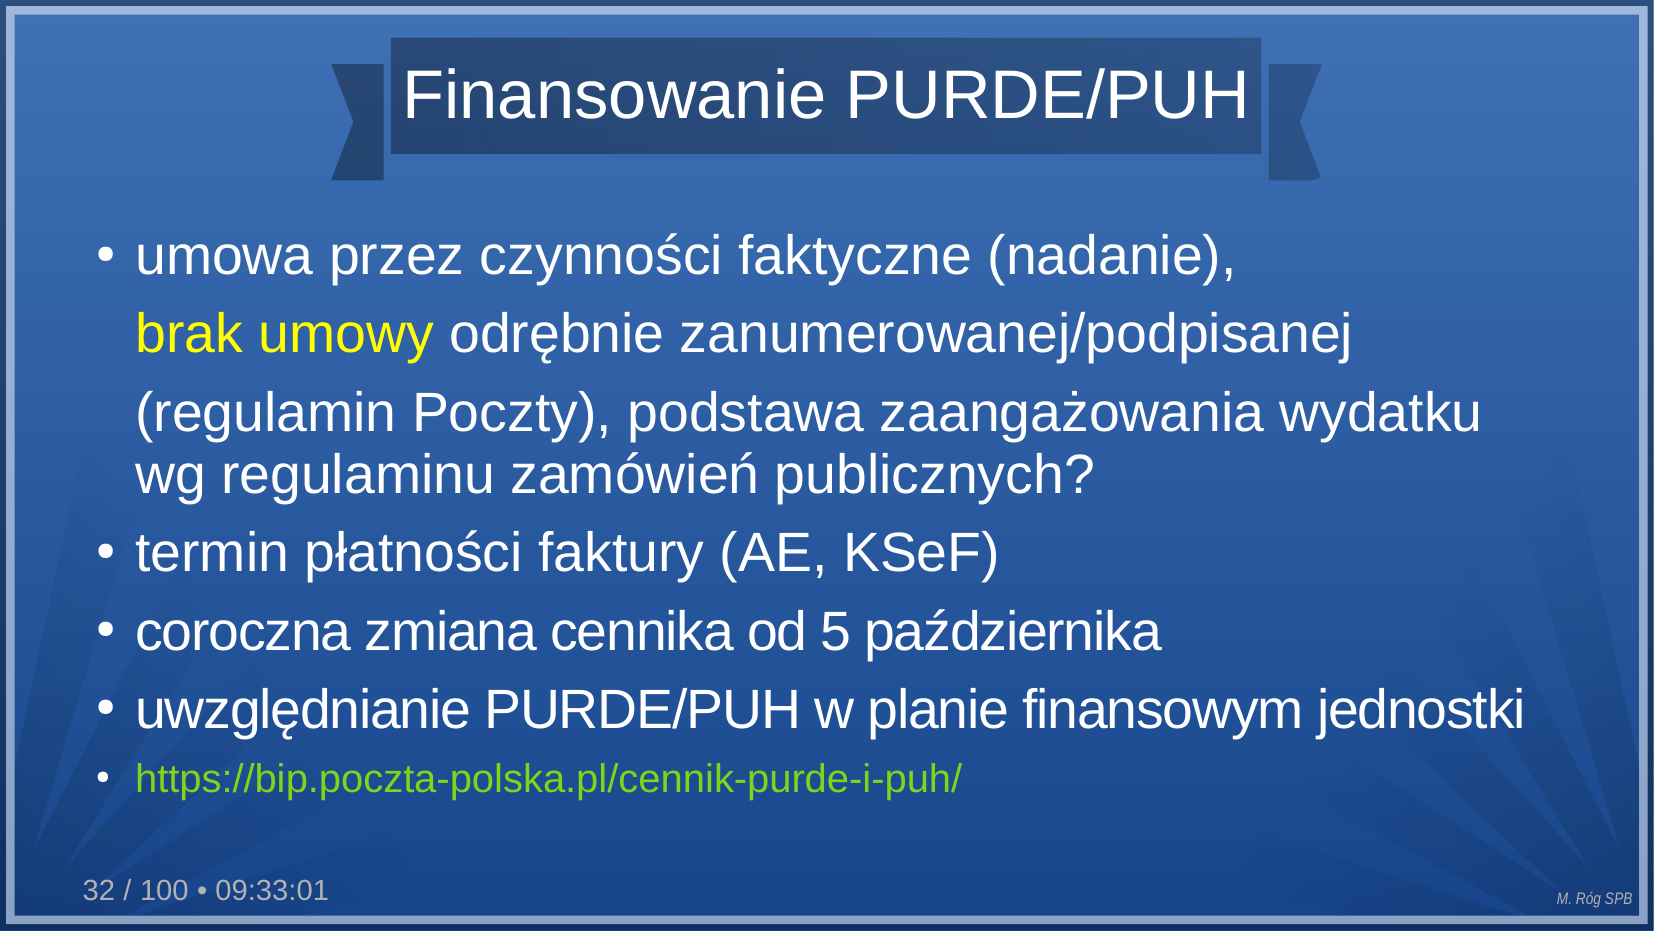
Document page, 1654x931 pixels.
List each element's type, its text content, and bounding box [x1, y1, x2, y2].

list umowa przez czynności faktyczne (nadanie), brak umowy odrębnie zanumerowanej/podpisanej (regulamin Poczty), podstawa zaangażowania wydatku wg regulaminu zamówień publicznych? termin płatności faktury (AE, KSeF) coroczna zmiana cennika od 5 października uwzględnianie PURDE/PUH w planie finansowym jednostki https://bip.poczta-polska.pl/cennik-purde-i-puh/ [82, 224, 1571, 848]
title Finansowanie PURDE/PUH [389, 35, 1264, 154]
